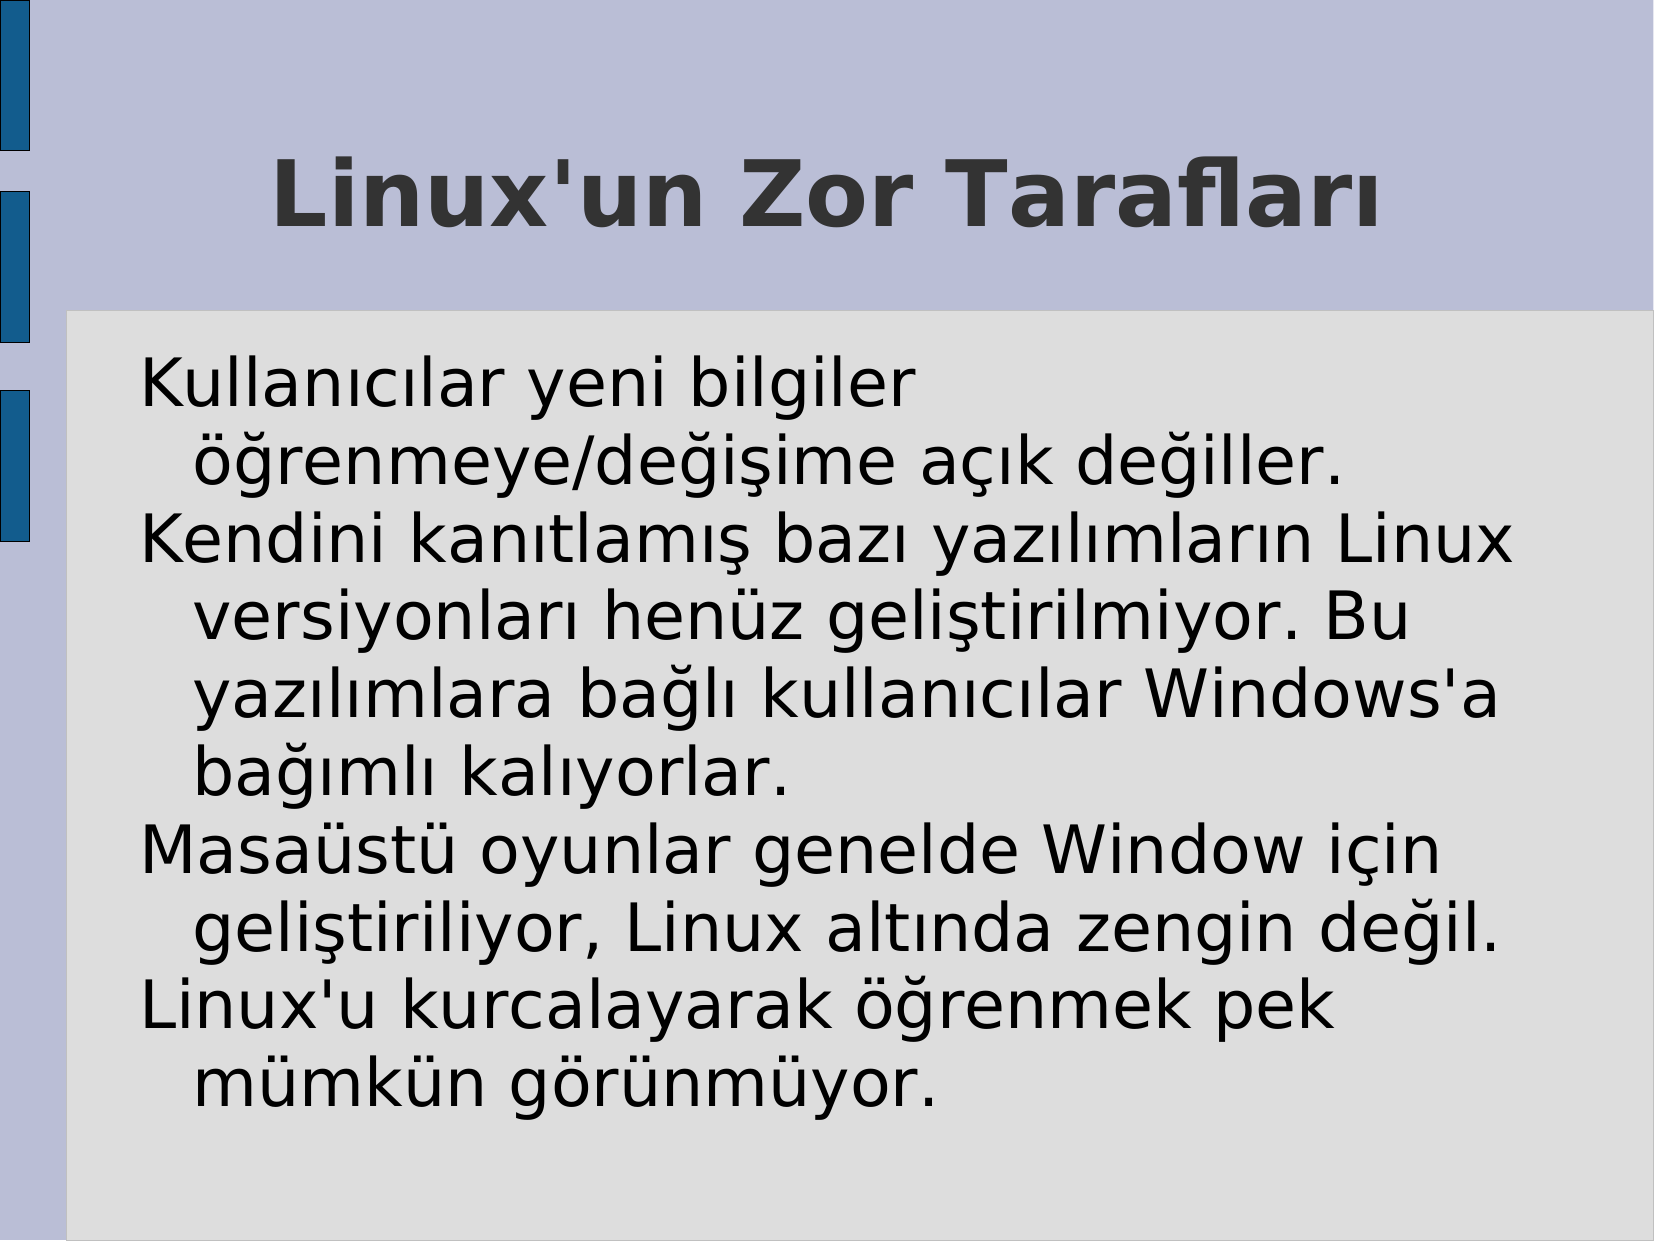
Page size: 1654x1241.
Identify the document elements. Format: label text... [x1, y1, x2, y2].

title Linux'un Zor Tarafları [121, 91, 1534, 299]
list Kullanıcılar yeni bilgiler öğrenmeye/değişime açık değiller. Kendini kanıtlamış bazı yazılımların Linux versiyonları henüz geliştirilmiyor. Bu yazılımlara bağlı kullanıcılar Windows'a bağımlı kalıyorlar. Masaüstü oyunlar genelde Window için geliştiriliyor, Linux altında zengin değil. Linux'u kurcalayarak öğrenmek pek mümkün görünmüyor. [121, 344, 1534, 1127]
